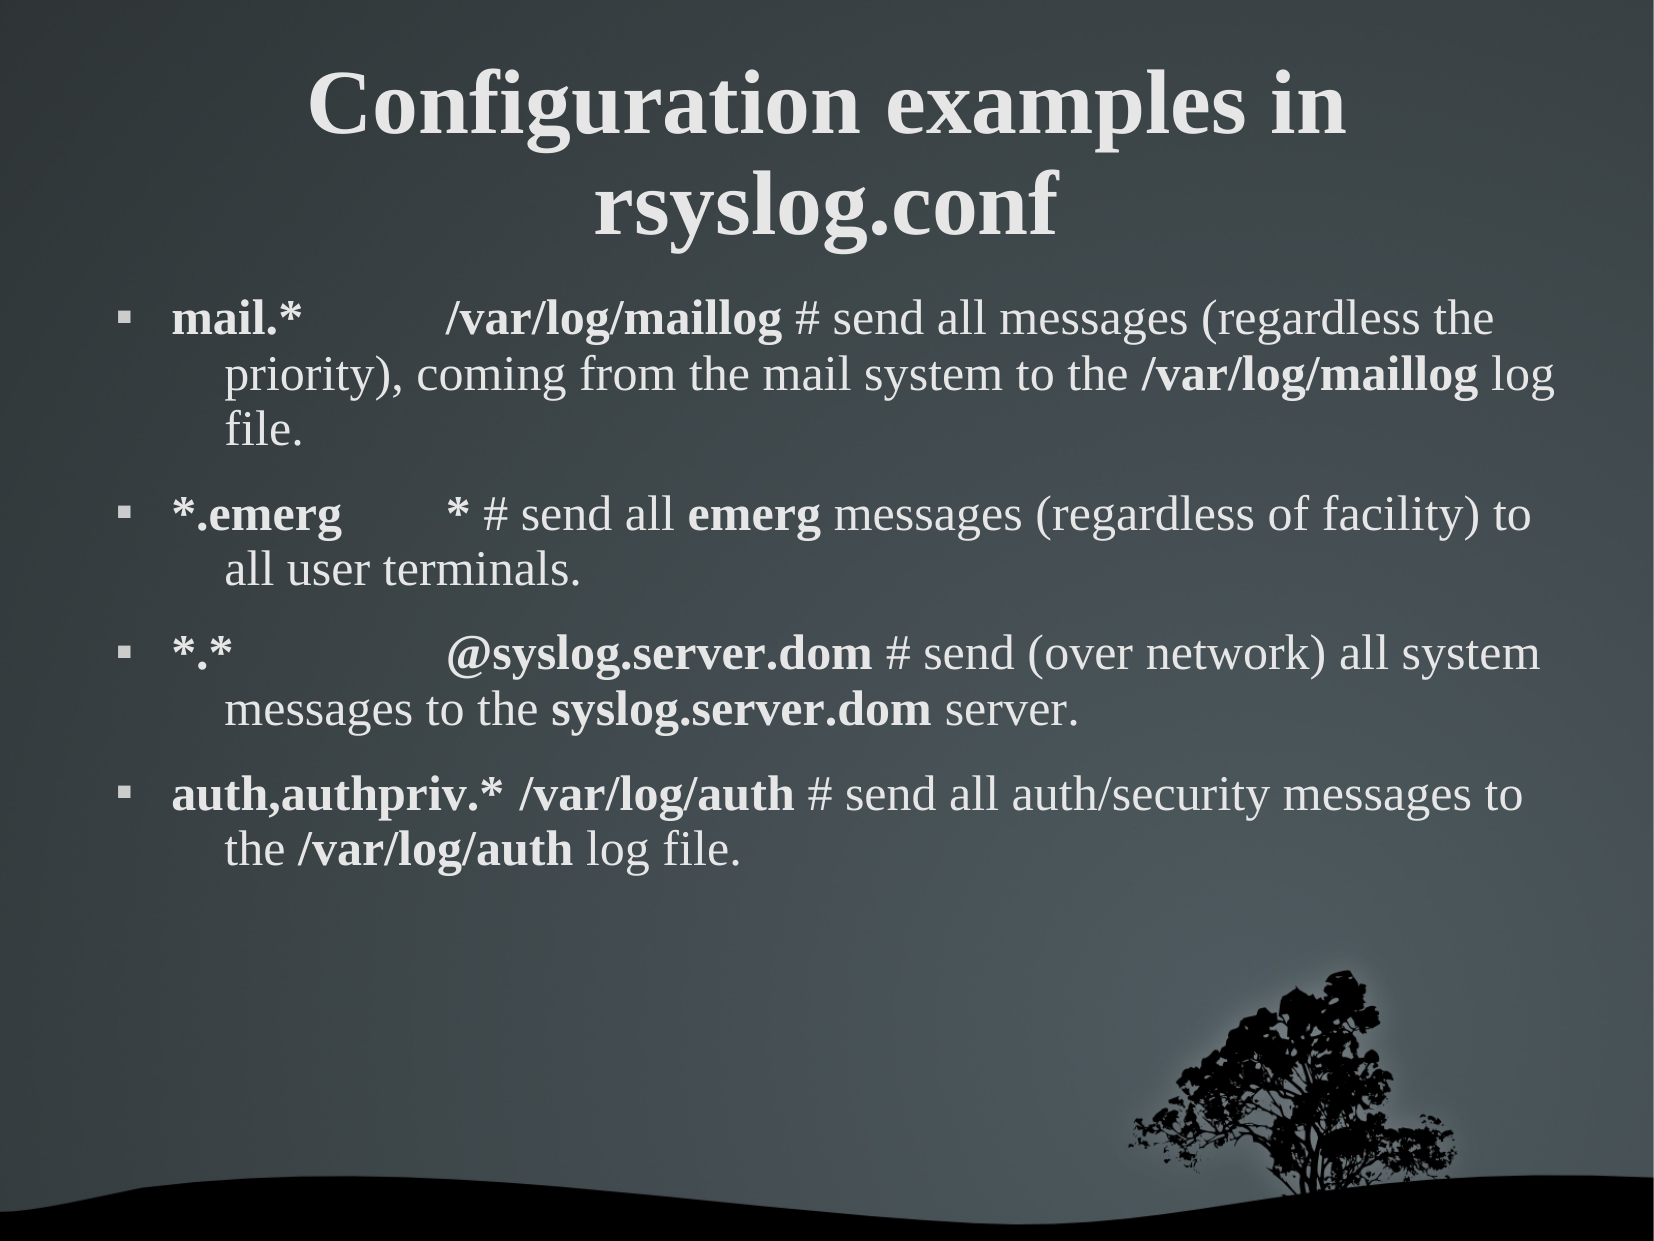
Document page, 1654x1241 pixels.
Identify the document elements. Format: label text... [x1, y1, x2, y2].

list mail.* /var/log/maillog # send all messages (regardless the priority), coming from the mail system to the /var/log/maillog log file. *.emerg * # send all emerg messages (regardless of facility) to all user terminals. *.* @syslog.server.dom # send (over network) all system messages to the syslog.server.dom server. auth,authpriv.* /var/log/auth # send all auth/security messages to the /var/log/auth log file. [82, 290, 1571, 1109]
title Configuration examples in rsyslog.conf [82, 33, 1571, 273]
picture [0, 0, 1654, 1241]
